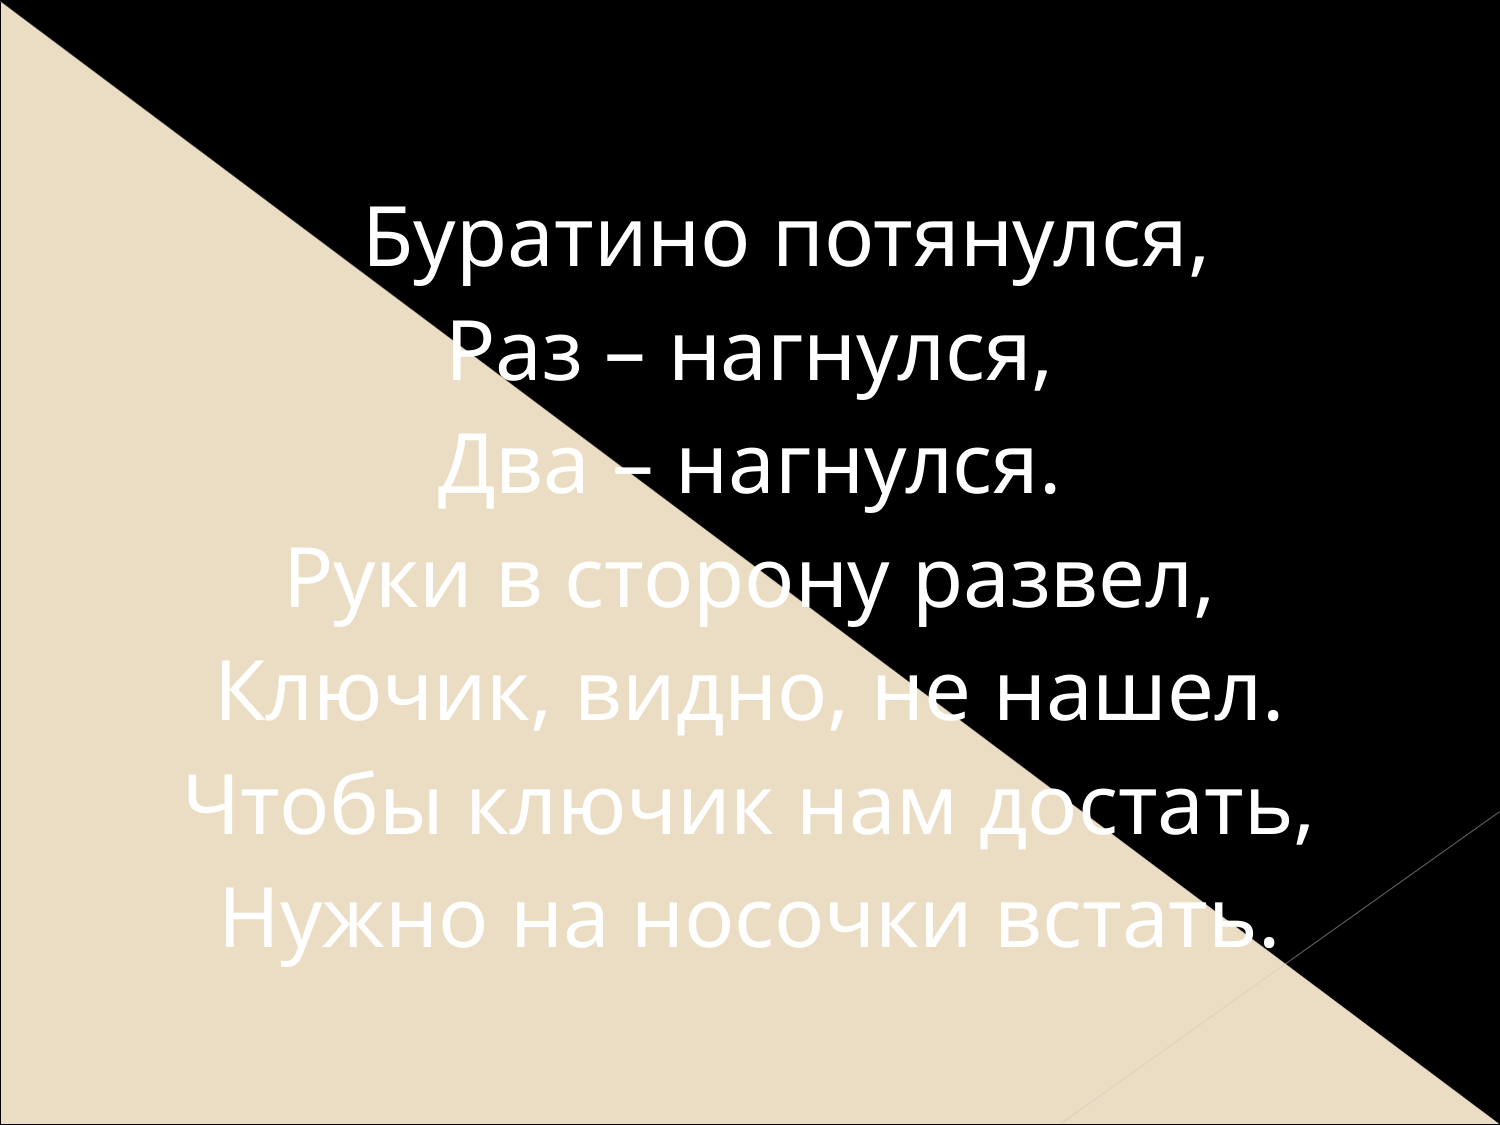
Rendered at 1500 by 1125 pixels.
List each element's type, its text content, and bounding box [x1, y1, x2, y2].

text_box Буратино потянулся, Раз – нагнулся, Два – нагнулся. Руки в сторону развел, Ключик, видно, не нашел. Чтобы ключик нам достать, Нужно на носочки встать. [0, 170, 1500, 980]
